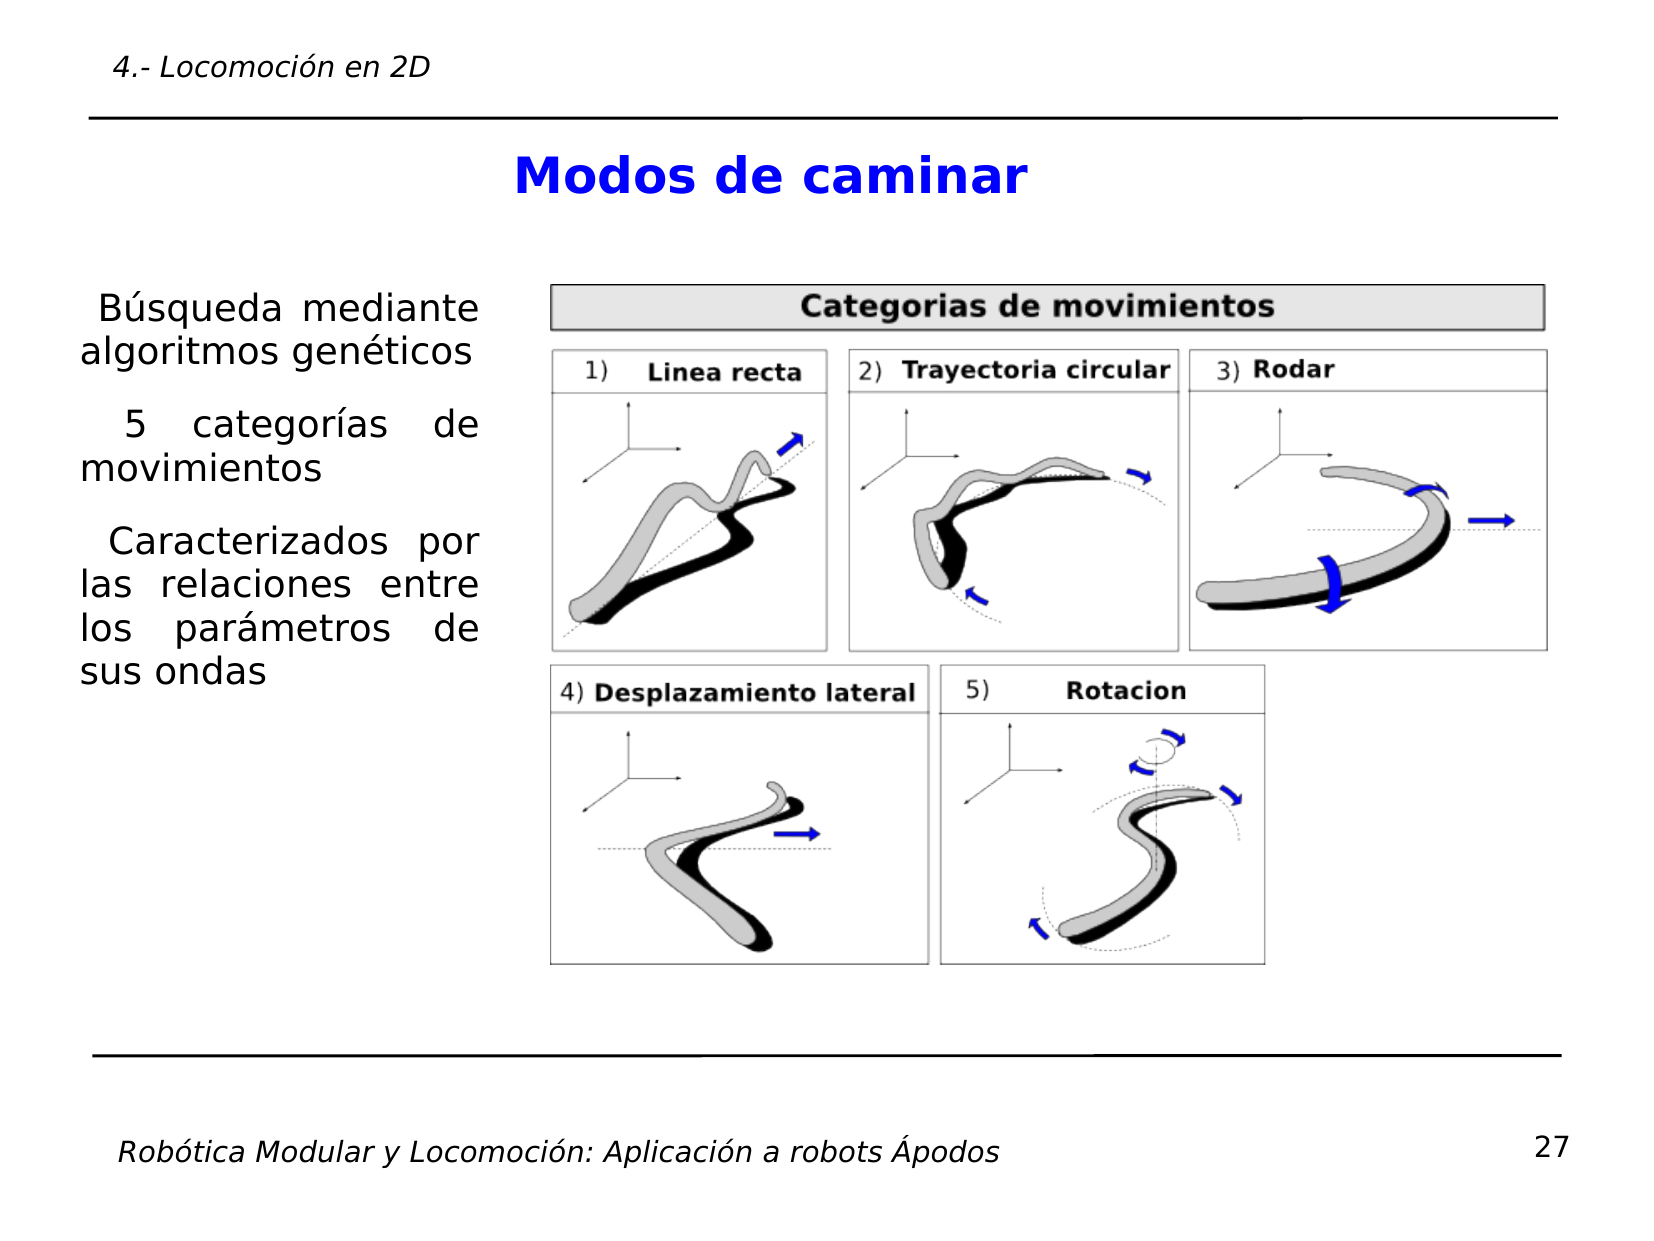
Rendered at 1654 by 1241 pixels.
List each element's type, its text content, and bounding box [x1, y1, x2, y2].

text_box 4.- Locomoción en 2D [97, 42, 447, 93]
picture [550, 284, 1548, 965]
text_box Robótica Modular y Locomoción: Aplicación a robots Ápodos [103, 1127, 1017, 1177]
text_box Modos de caminar [499, 139, 1034, 213]
text_box Búsqueda mediante algoritmos genéticos 5 categorías de movimientos Caracterizados por las relaciones entre los parámetros de sus ondas [64, 279, 509, 702]
